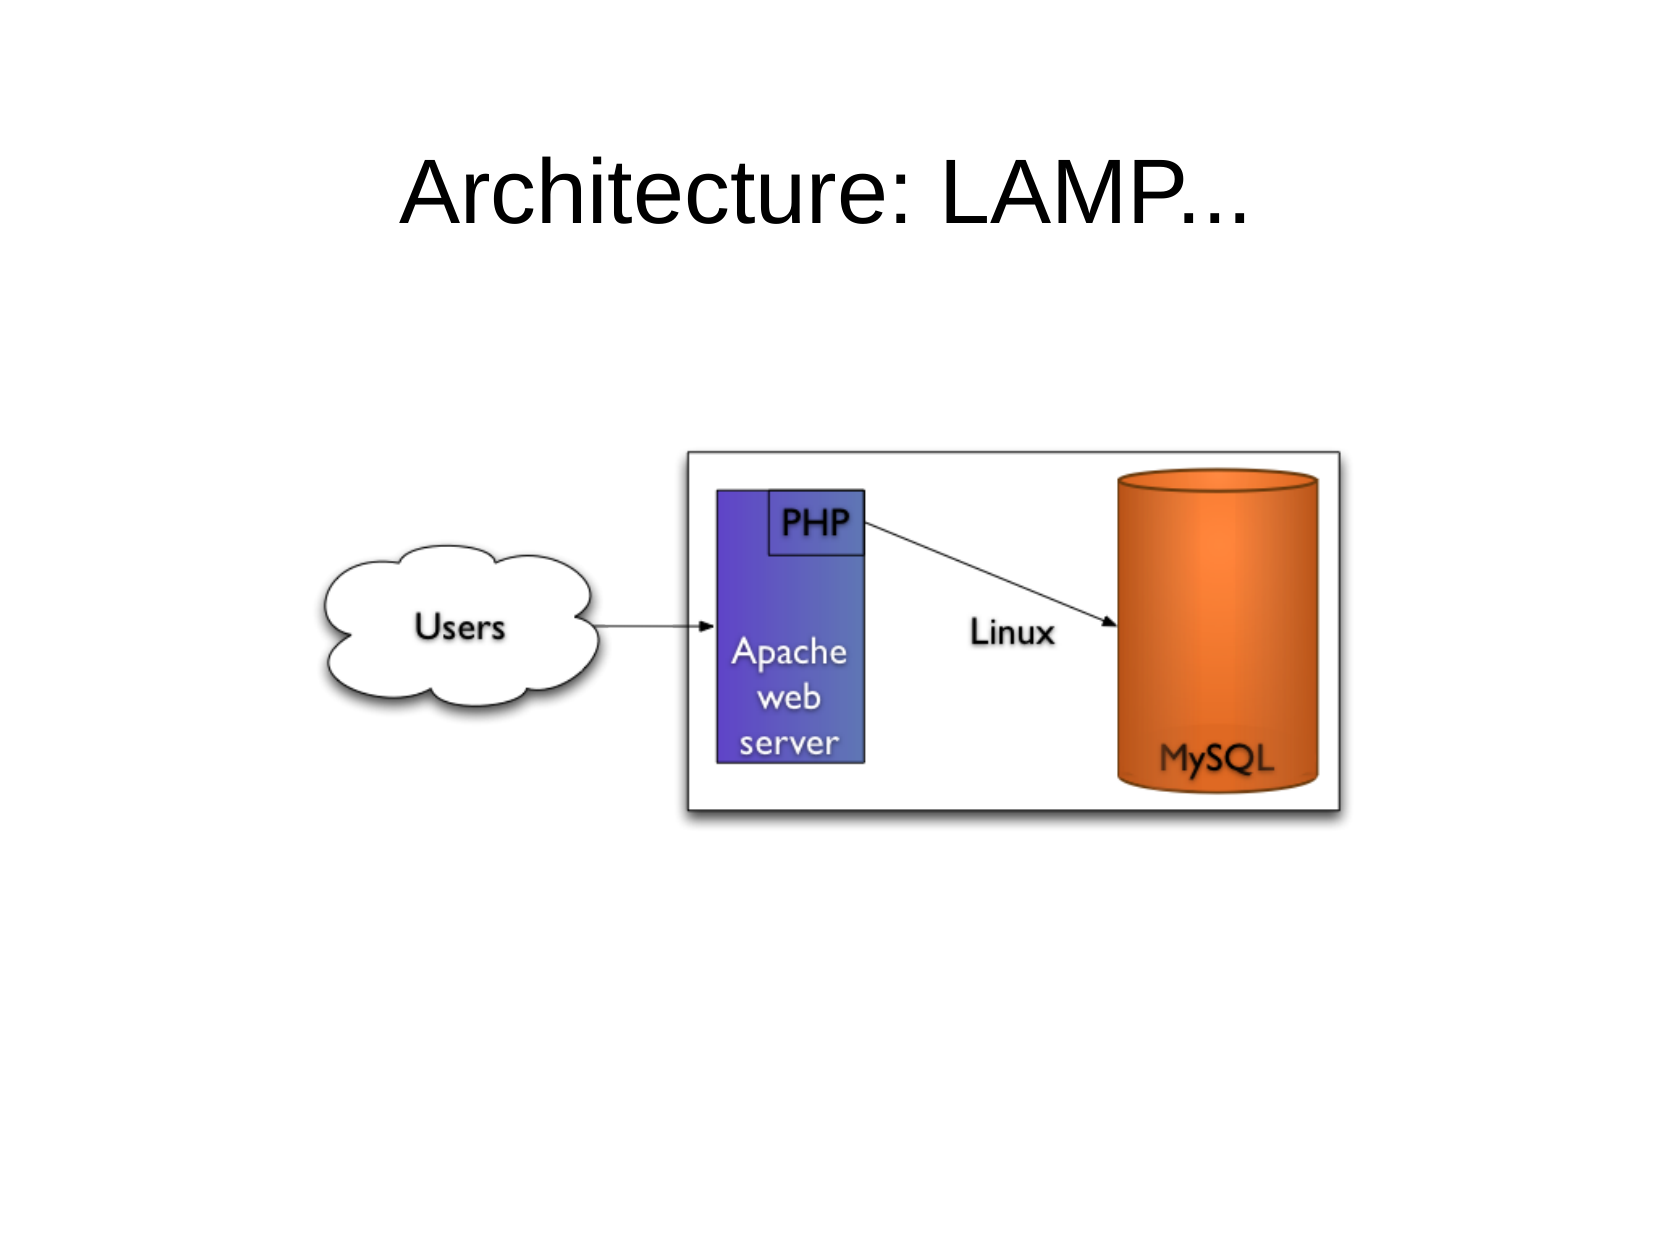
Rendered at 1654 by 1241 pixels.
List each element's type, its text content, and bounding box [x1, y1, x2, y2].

picture [295, 440, 1357, 834]
title Architecture: LAMP... [161, 32, 1493, 343]
